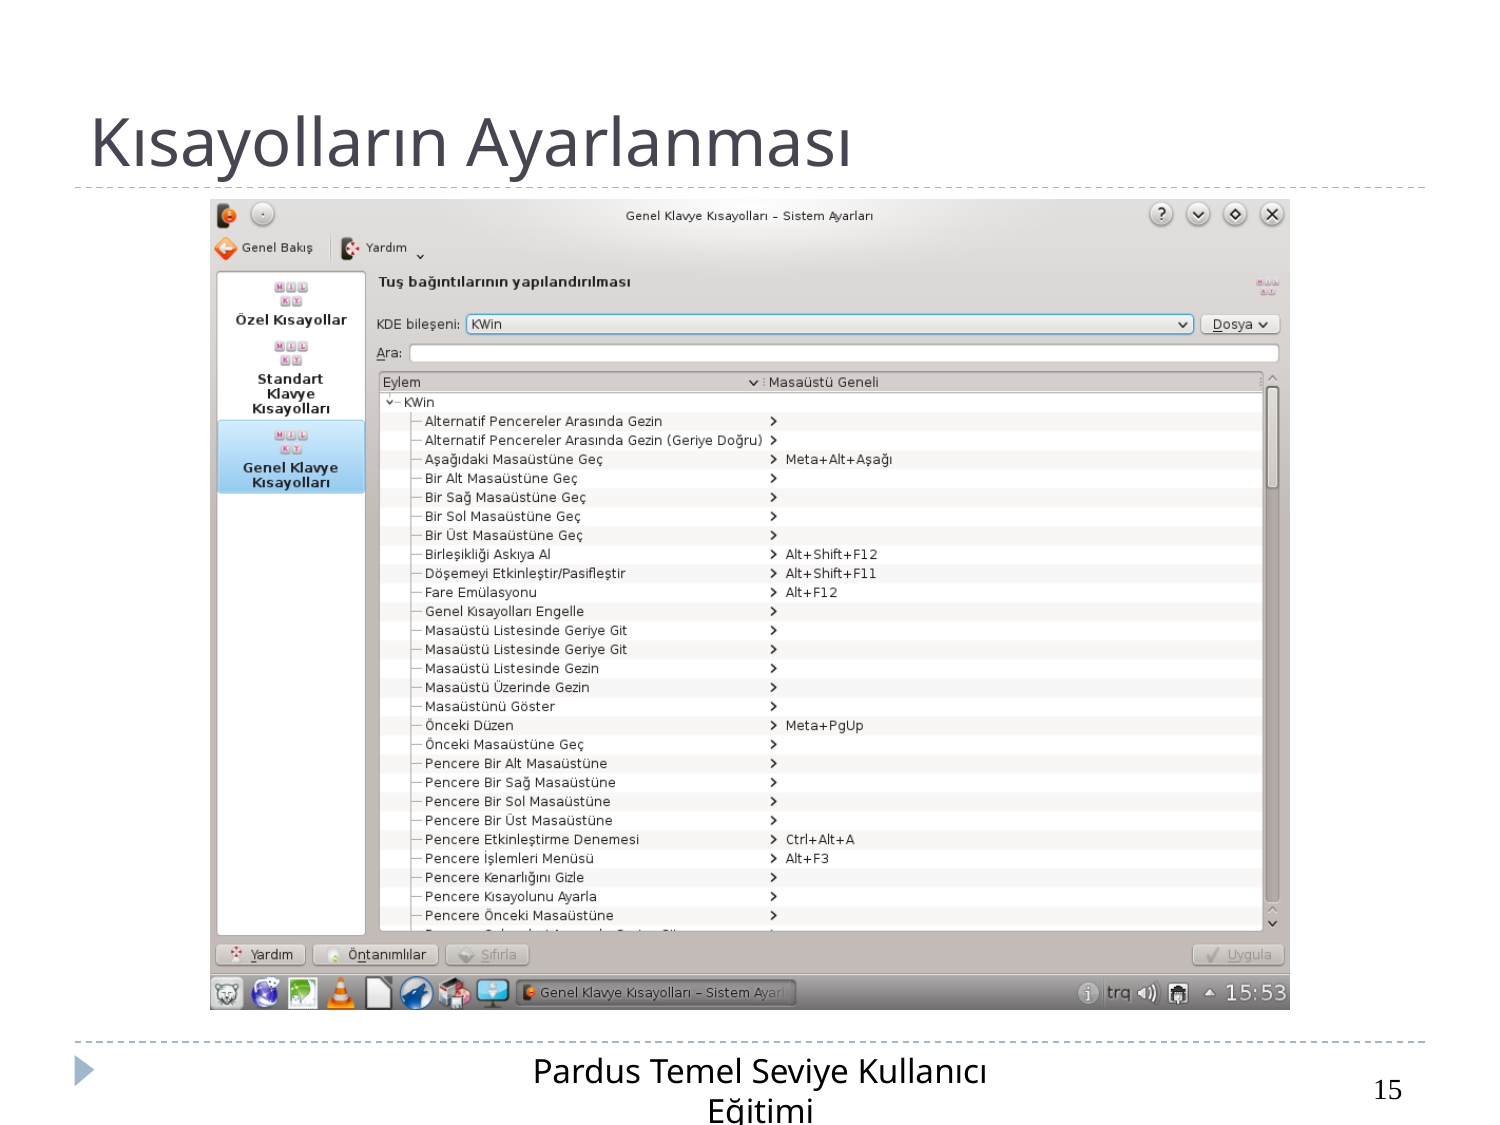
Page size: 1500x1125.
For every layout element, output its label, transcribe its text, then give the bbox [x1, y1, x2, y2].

picture [210, 199, 1290, 1010]
title Kısayolların Ayarlanması [75, 24, 1425, 188]
